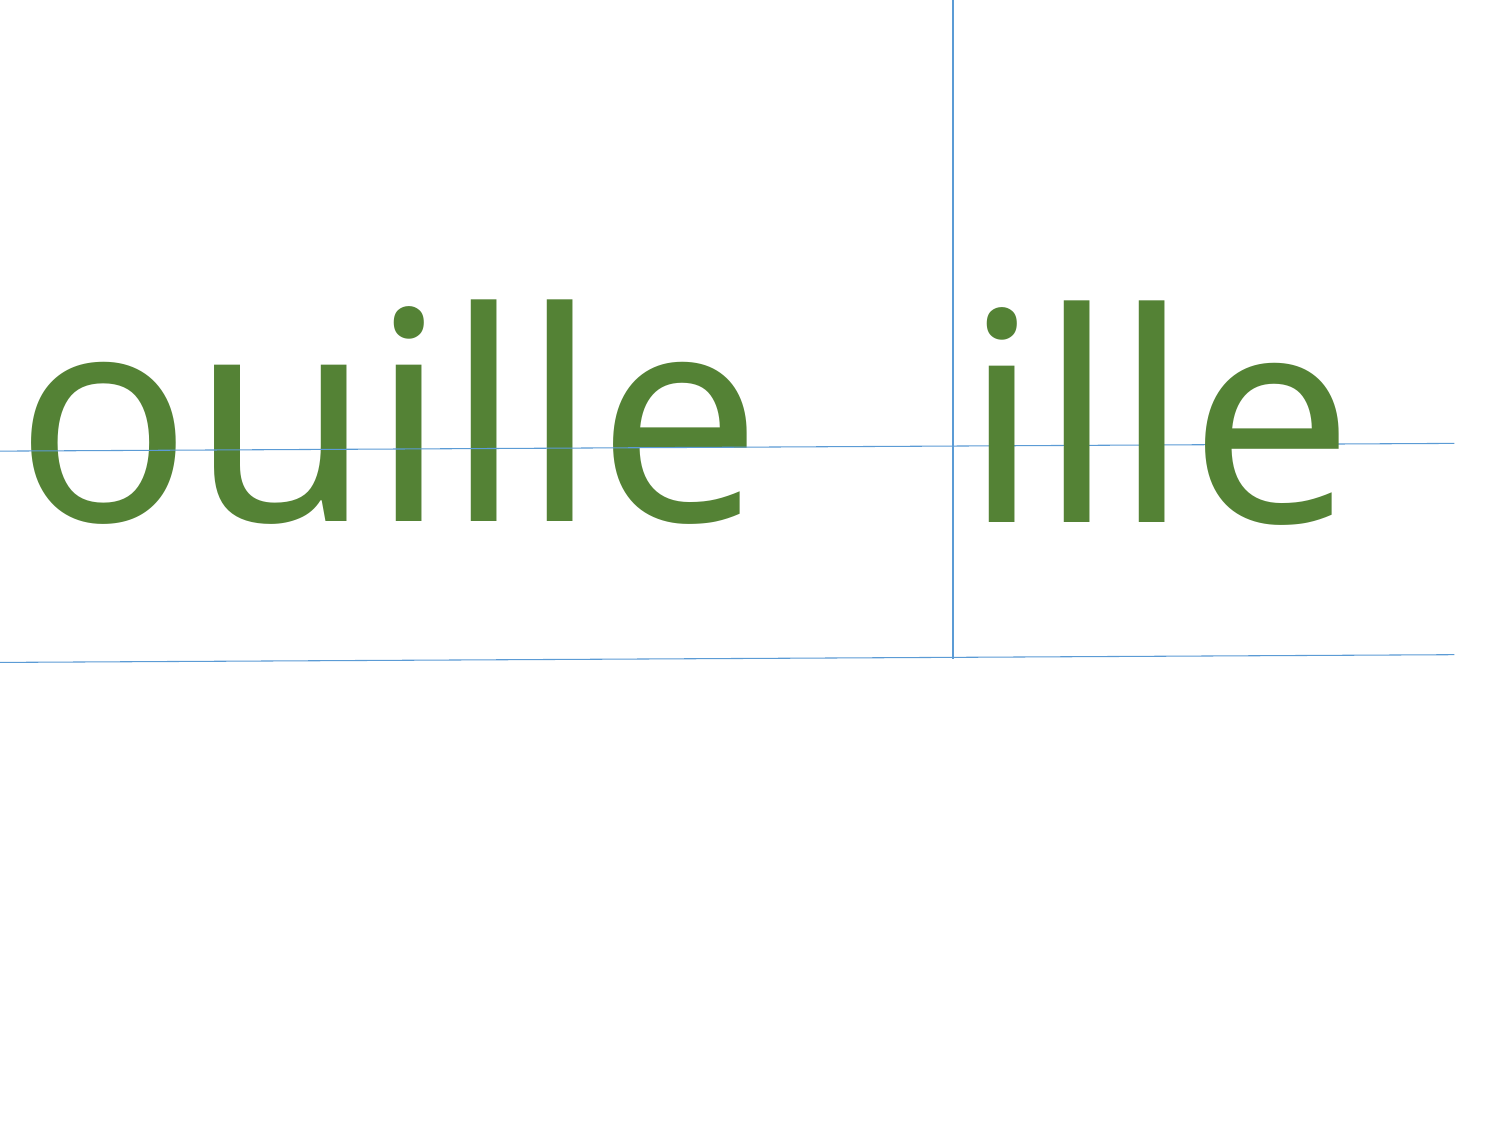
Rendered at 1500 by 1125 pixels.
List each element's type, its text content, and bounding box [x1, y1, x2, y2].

text_box ouille [0, 222, 952, 450]
text_box ouille [240, 450, 321, 503]
text_box ouille [58, 383, 149, 450]
text_box ouille [0, 447, 949, 587]
text_box ille [949, 223, 1500, 588]
text_box ouille [640, 383, 720, 427]
text_box ouille [58, 451, 149, 503]
